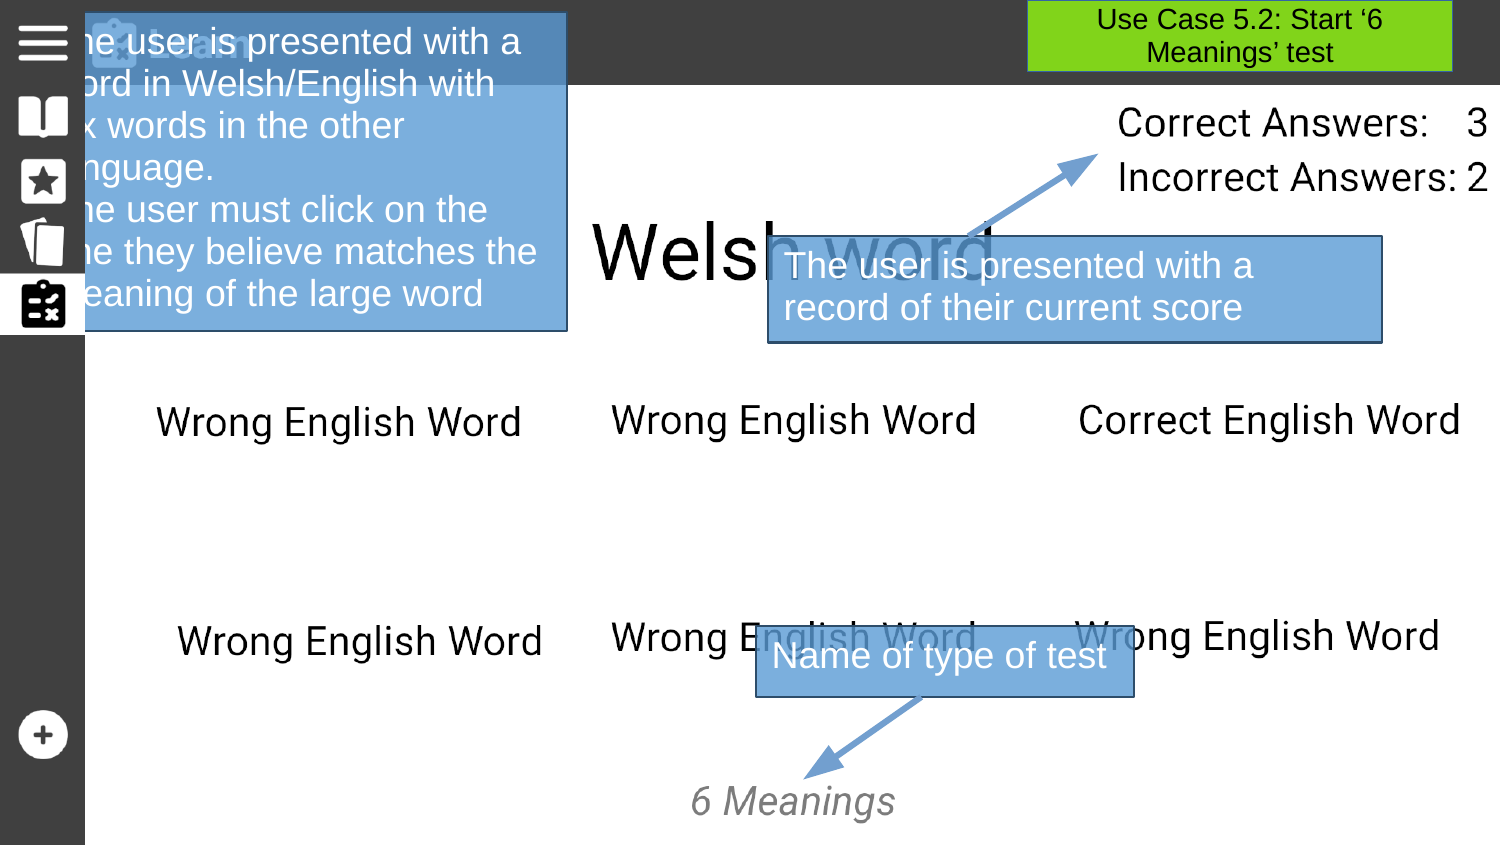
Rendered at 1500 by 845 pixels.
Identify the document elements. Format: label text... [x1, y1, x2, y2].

picture [0, 0, 1500, 845]
text_box Use Case 5.2: Start ‘6 Meanings’ test [1027, 0, 1453, 72]
text_box The user is presented with a record of their current score [767, 236, 1382, 343]
text_box The user is presented with a word in Welsh/English with six words in the other language. The user must click on the one they believe matches the meaning of the large word [85, 11, 568, 331]
text_box Name of type of test [755, 625, 1134, 697]
